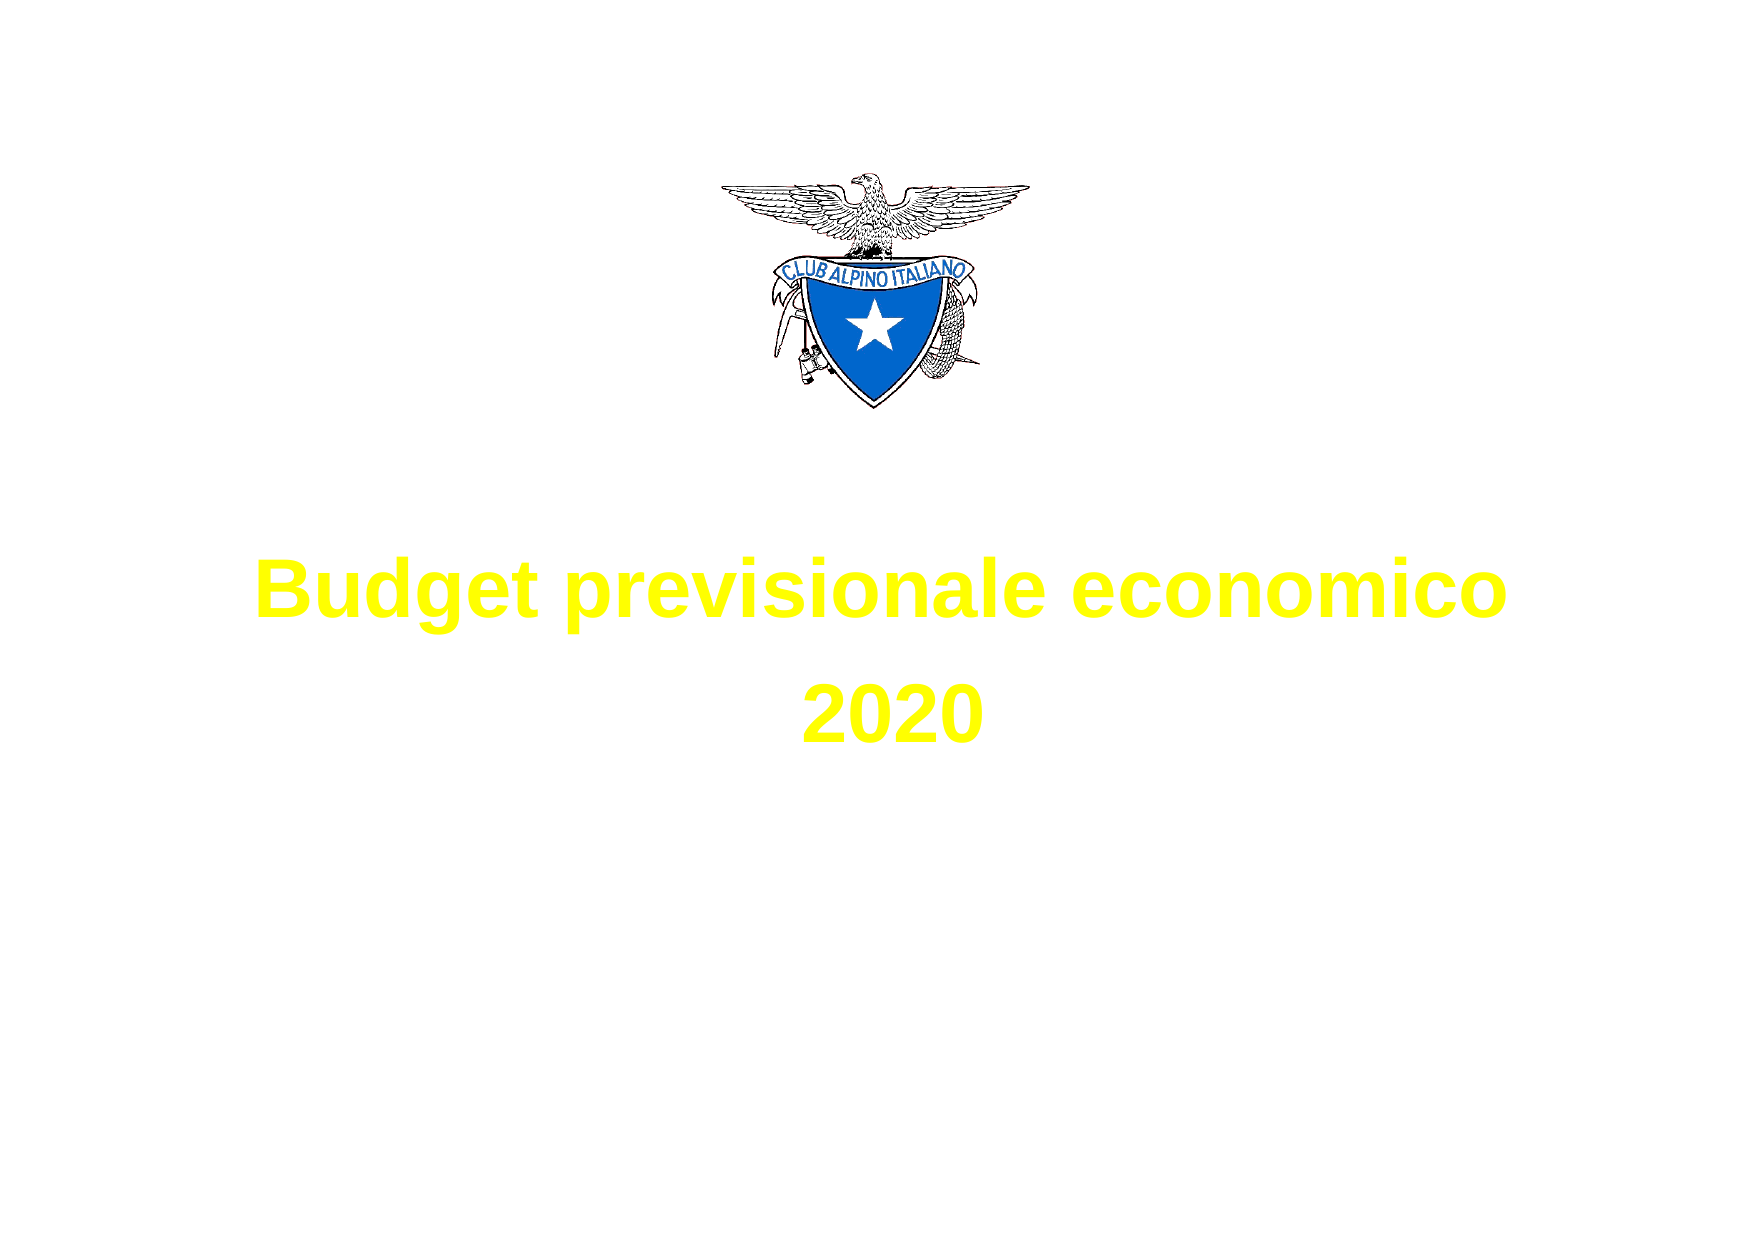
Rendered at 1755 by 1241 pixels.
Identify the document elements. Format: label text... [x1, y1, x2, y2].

picture [708, 159, 1046, 436]
text_box Budget previsionale economico 2020 [121, 525, 1643, 796]
